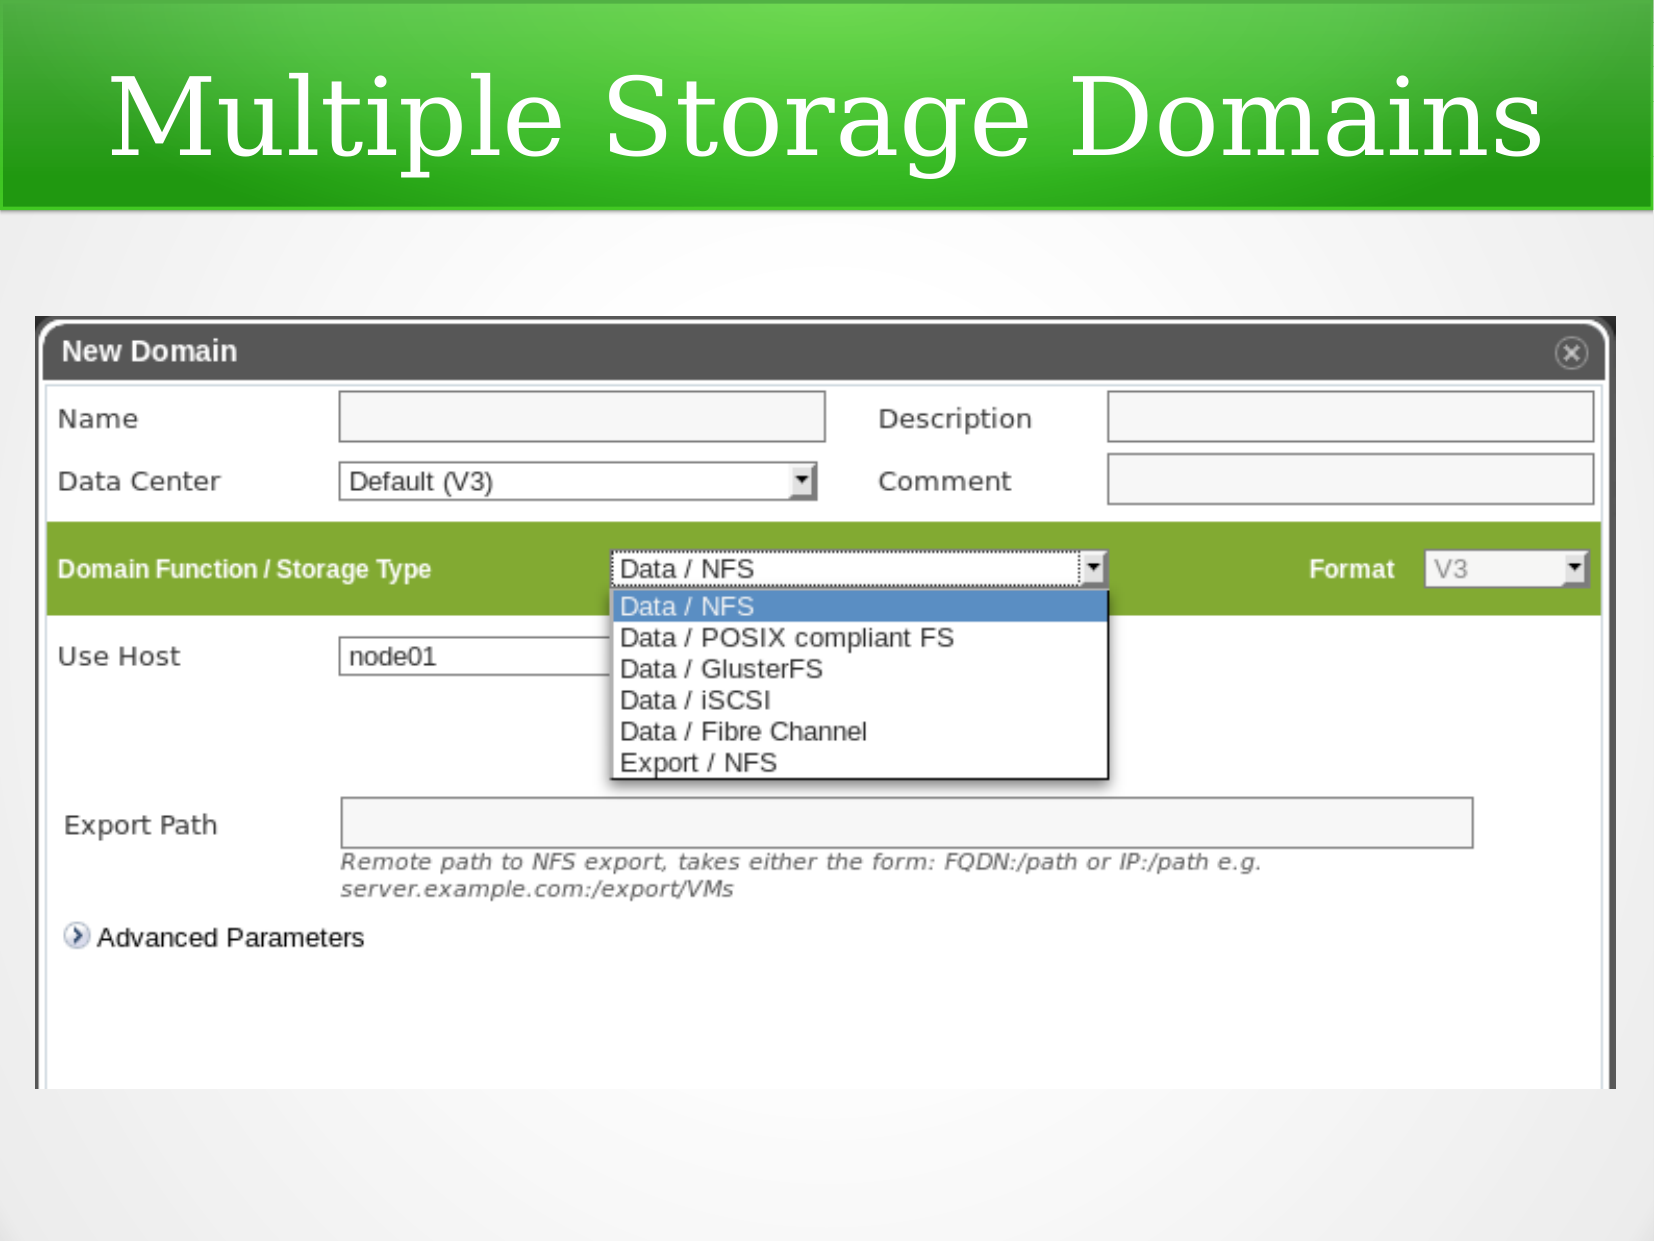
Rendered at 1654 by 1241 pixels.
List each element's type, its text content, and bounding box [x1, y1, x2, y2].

title Multiple Storage Domains [82, 47, 1571, 189]
picture [35, 316, 1616, 1089]
